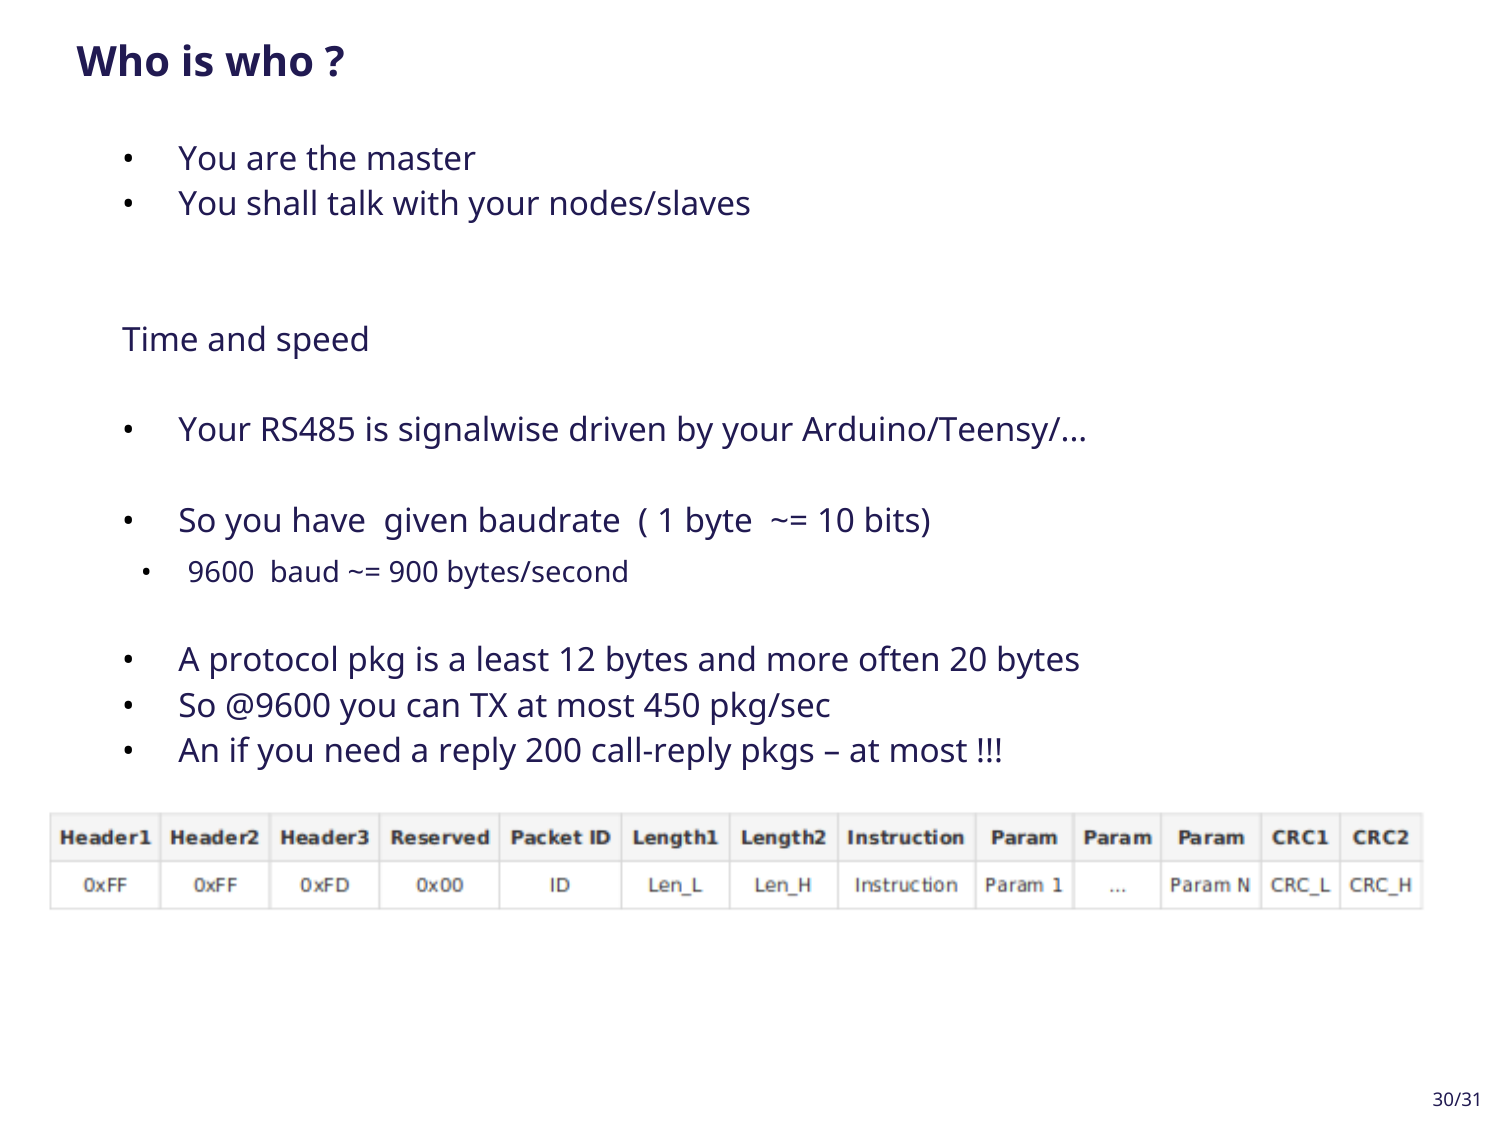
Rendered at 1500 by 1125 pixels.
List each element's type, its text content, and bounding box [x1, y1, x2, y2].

picture [48, 809, 1441, 931]
list You are the master You shall talk with your nodes/slaves Time and speed Your RS485 is signalwise driven by your Arduino/Teensy/... So you have given baudrate ( 1 byte ~= 10 bits) 9600 baud ~= 900 bytes/second A protocol pkg is a least 12 bytes and more often 20 bytes So @9600 you can TX at most 450 pkg/sec An if you need a reply 200 call-reply pkgs – at most !!! Welcome to a new world [60, 135, 1482, 1081]
title Who is who ? [61, 28, 1441, 92]
